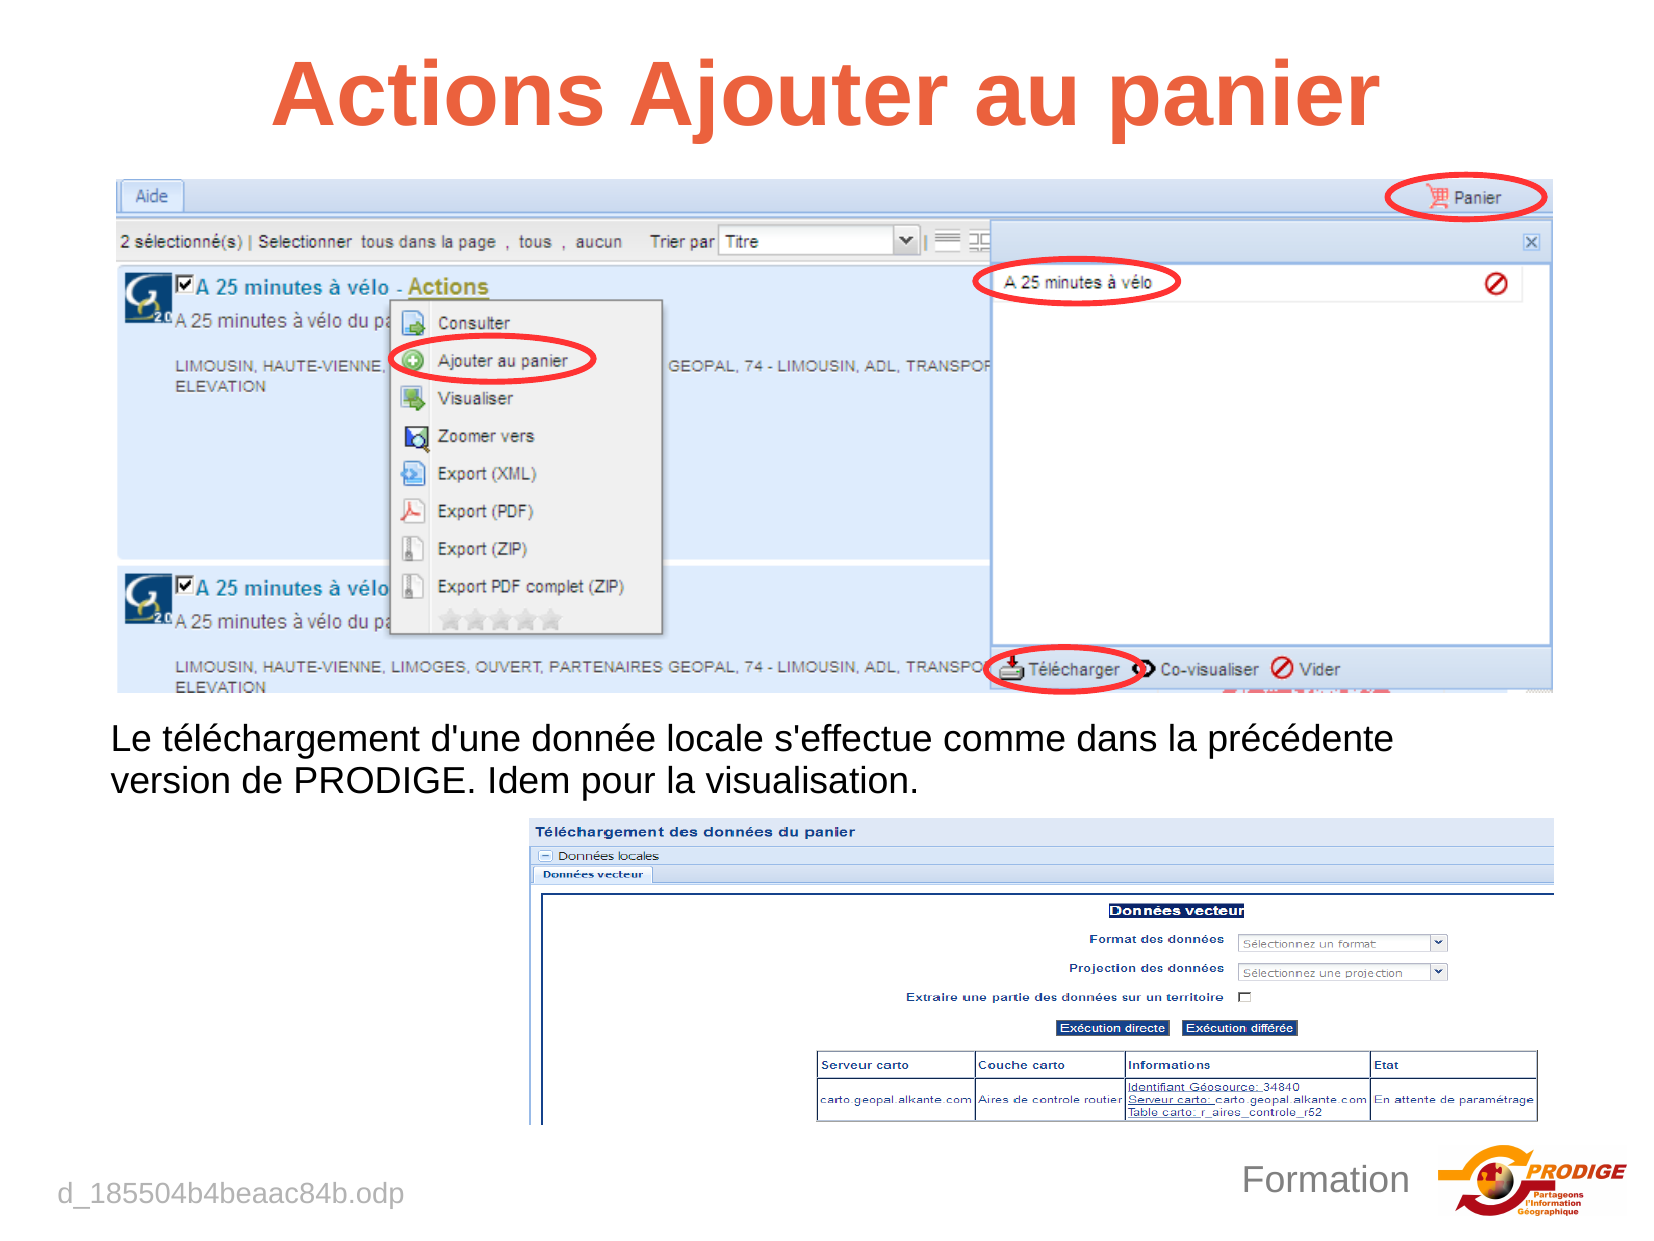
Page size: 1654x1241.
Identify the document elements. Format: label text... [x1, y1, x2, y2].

text_box Le téléchargement d'une donnée locale s'effectue comme dans la précédente version de PRODIGE. Idem pour la visualisation. [95, 709, 1421, 809]
picture [1391, 179, 1541, 216]
picture [529, 818, 1554, 1126]
title Actions Ajouter au panier [82, 0, 1571, 191]
picture [990, 651, 1139, 688]
picture [116, 179, 1553, 693]
picture [1438, 1145, 1627, 1216]
